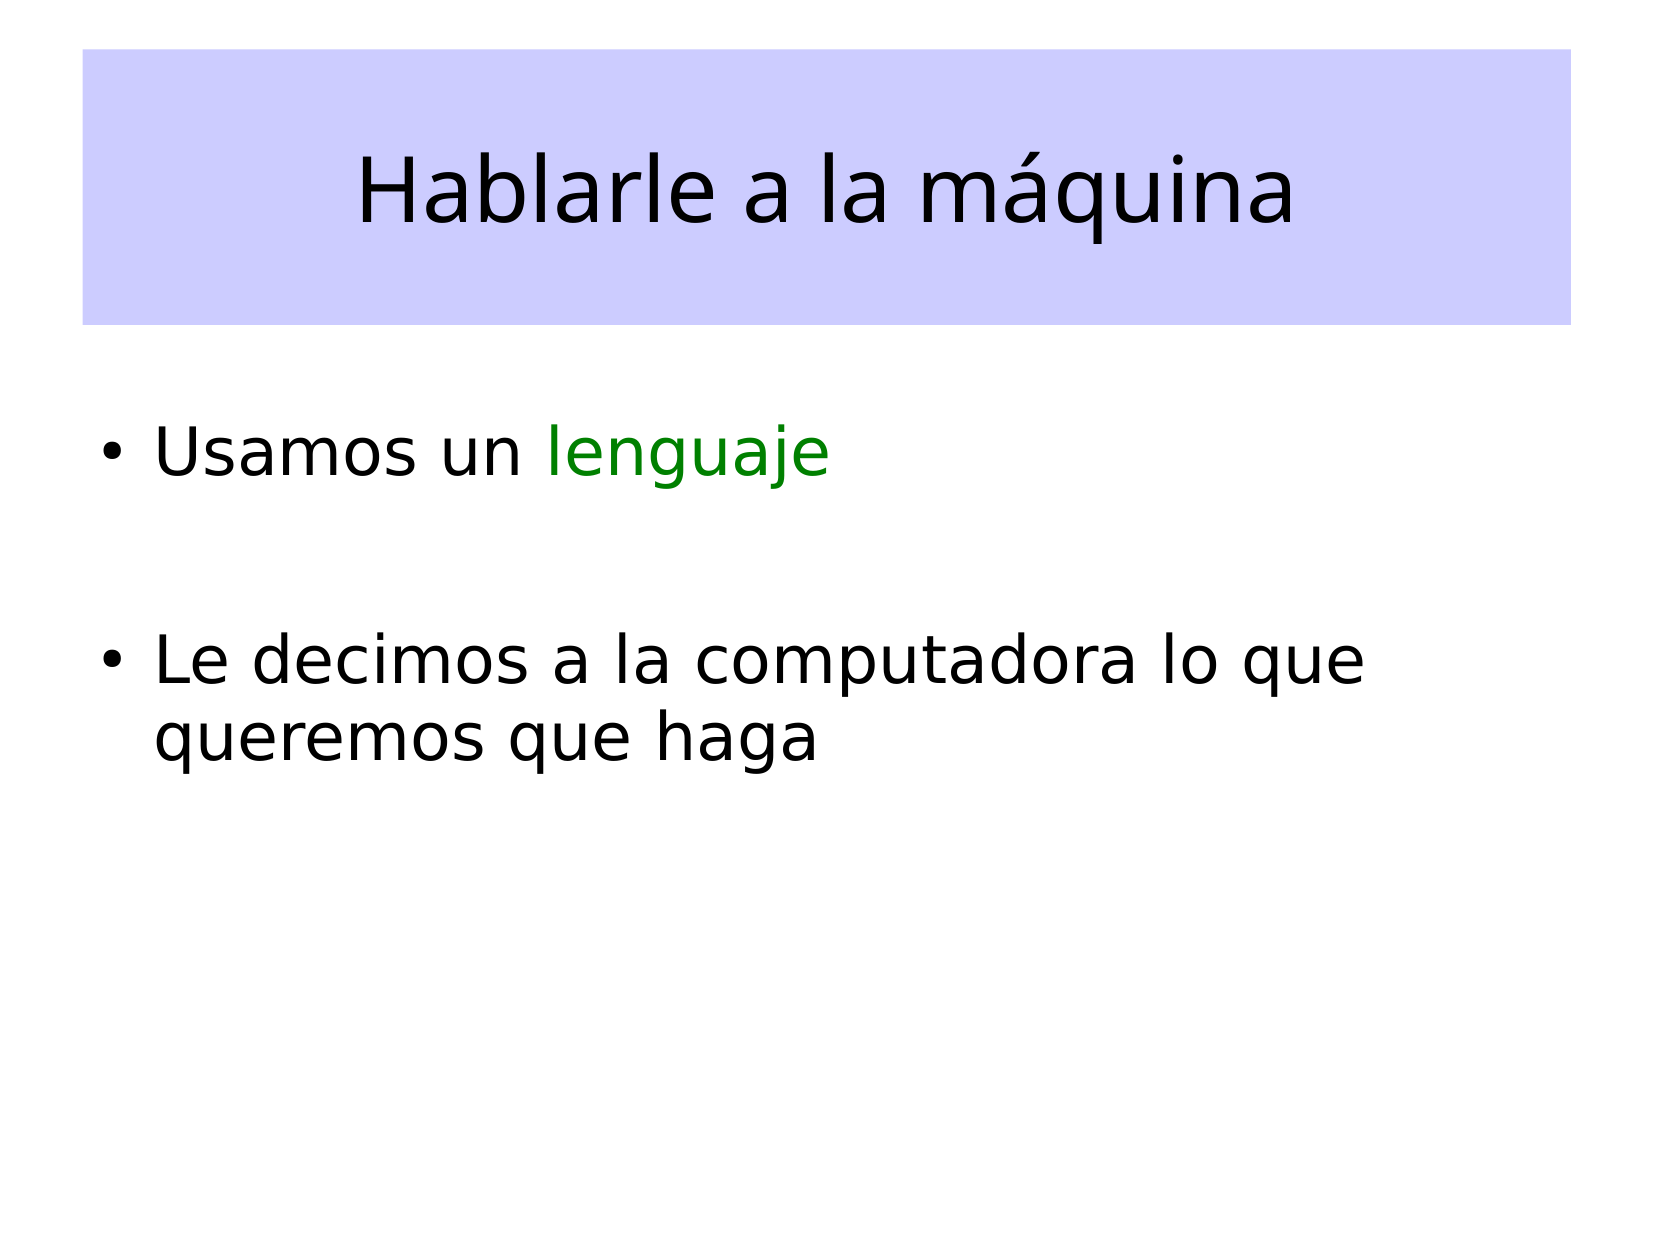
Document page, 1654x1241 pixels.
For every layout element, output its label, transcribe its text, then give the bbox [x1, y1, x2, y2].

title Hablarle a la máquina [82, 49, 1571, 325]
list Usamos un lenguaje Le decimos a la computadora lo que queremos que haga [82, 413, 1571, 1109]
